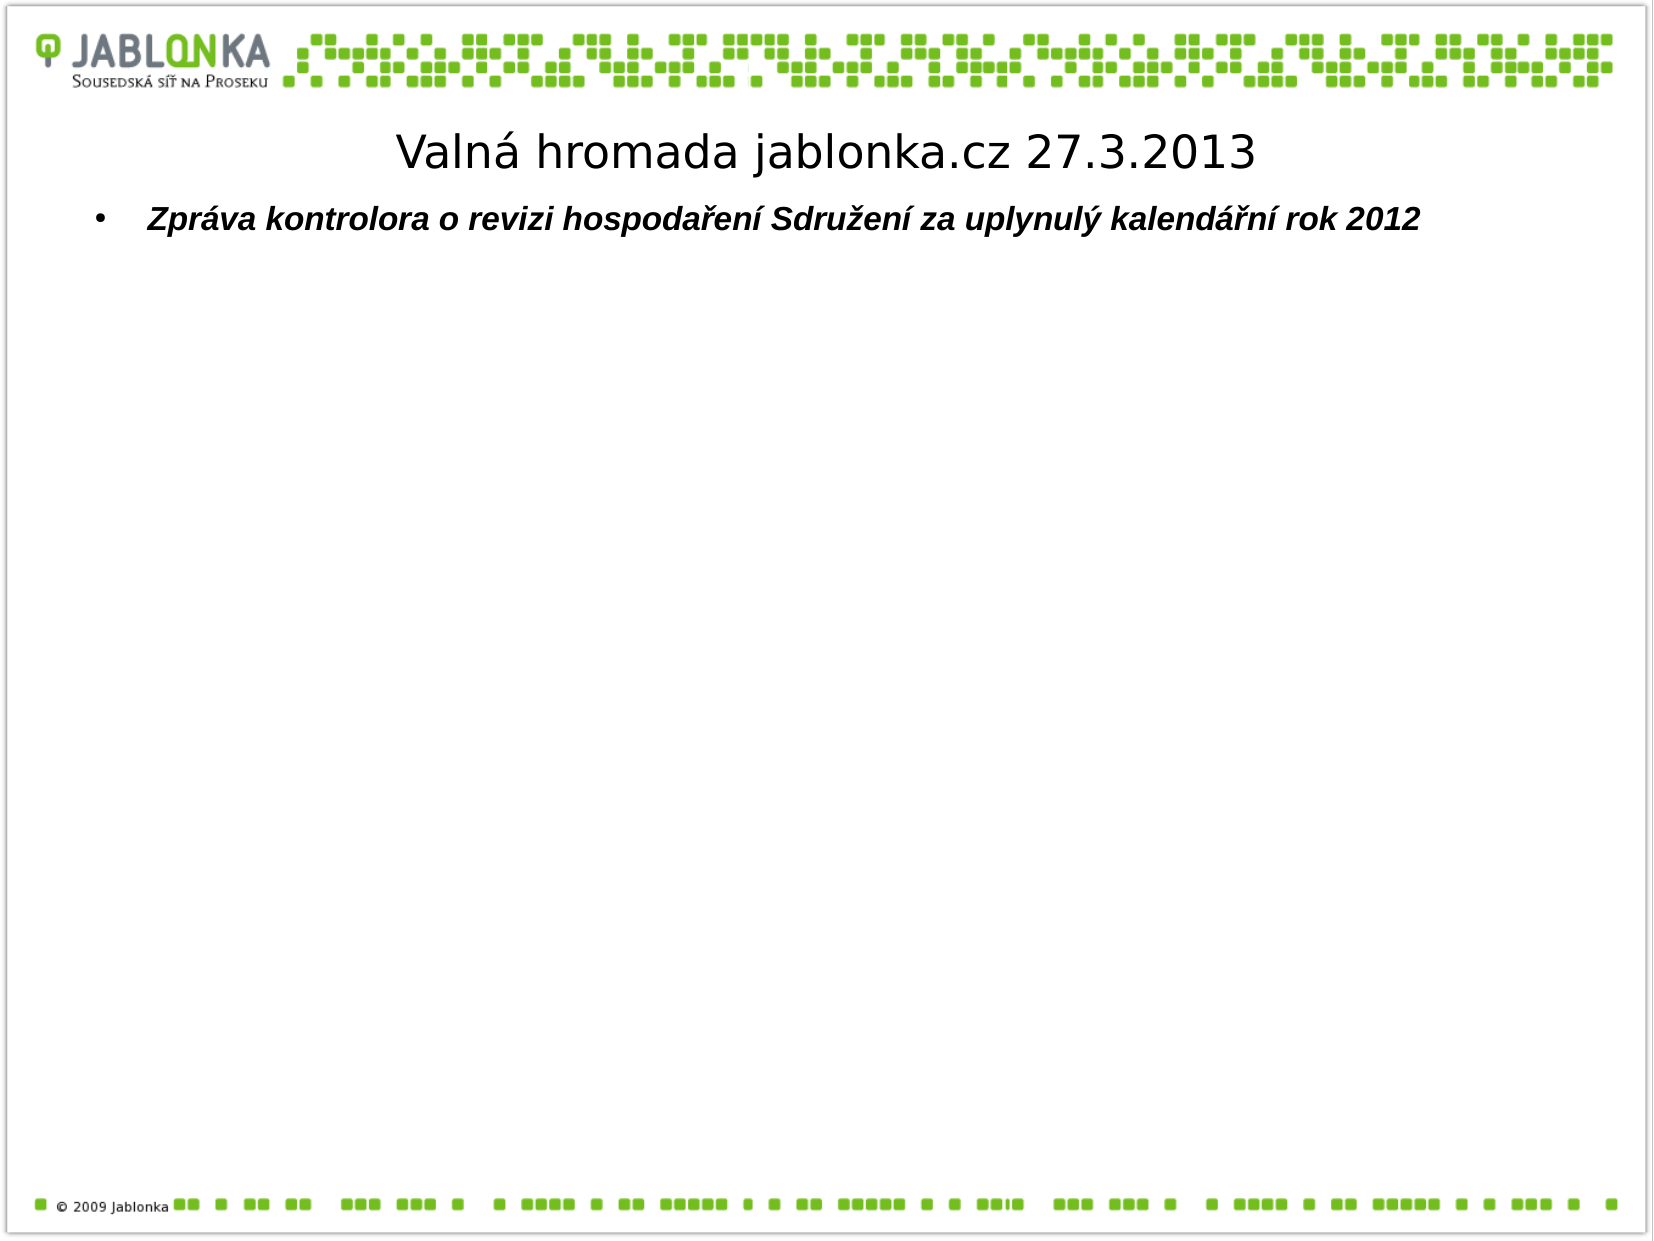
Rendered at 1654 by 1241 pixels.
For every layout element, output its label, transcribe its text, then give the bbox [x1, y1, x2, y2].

list Zpráva kontrolora o revizi hospodaření Sdružení za uplynulý kalendářní rok 2012 [76, 200, 1565, 1004]
title Valná hromada jablonka.cz 27.3.2013 [82, 49, 1571, 257]
picture [0, 0, 1654, 1241]
